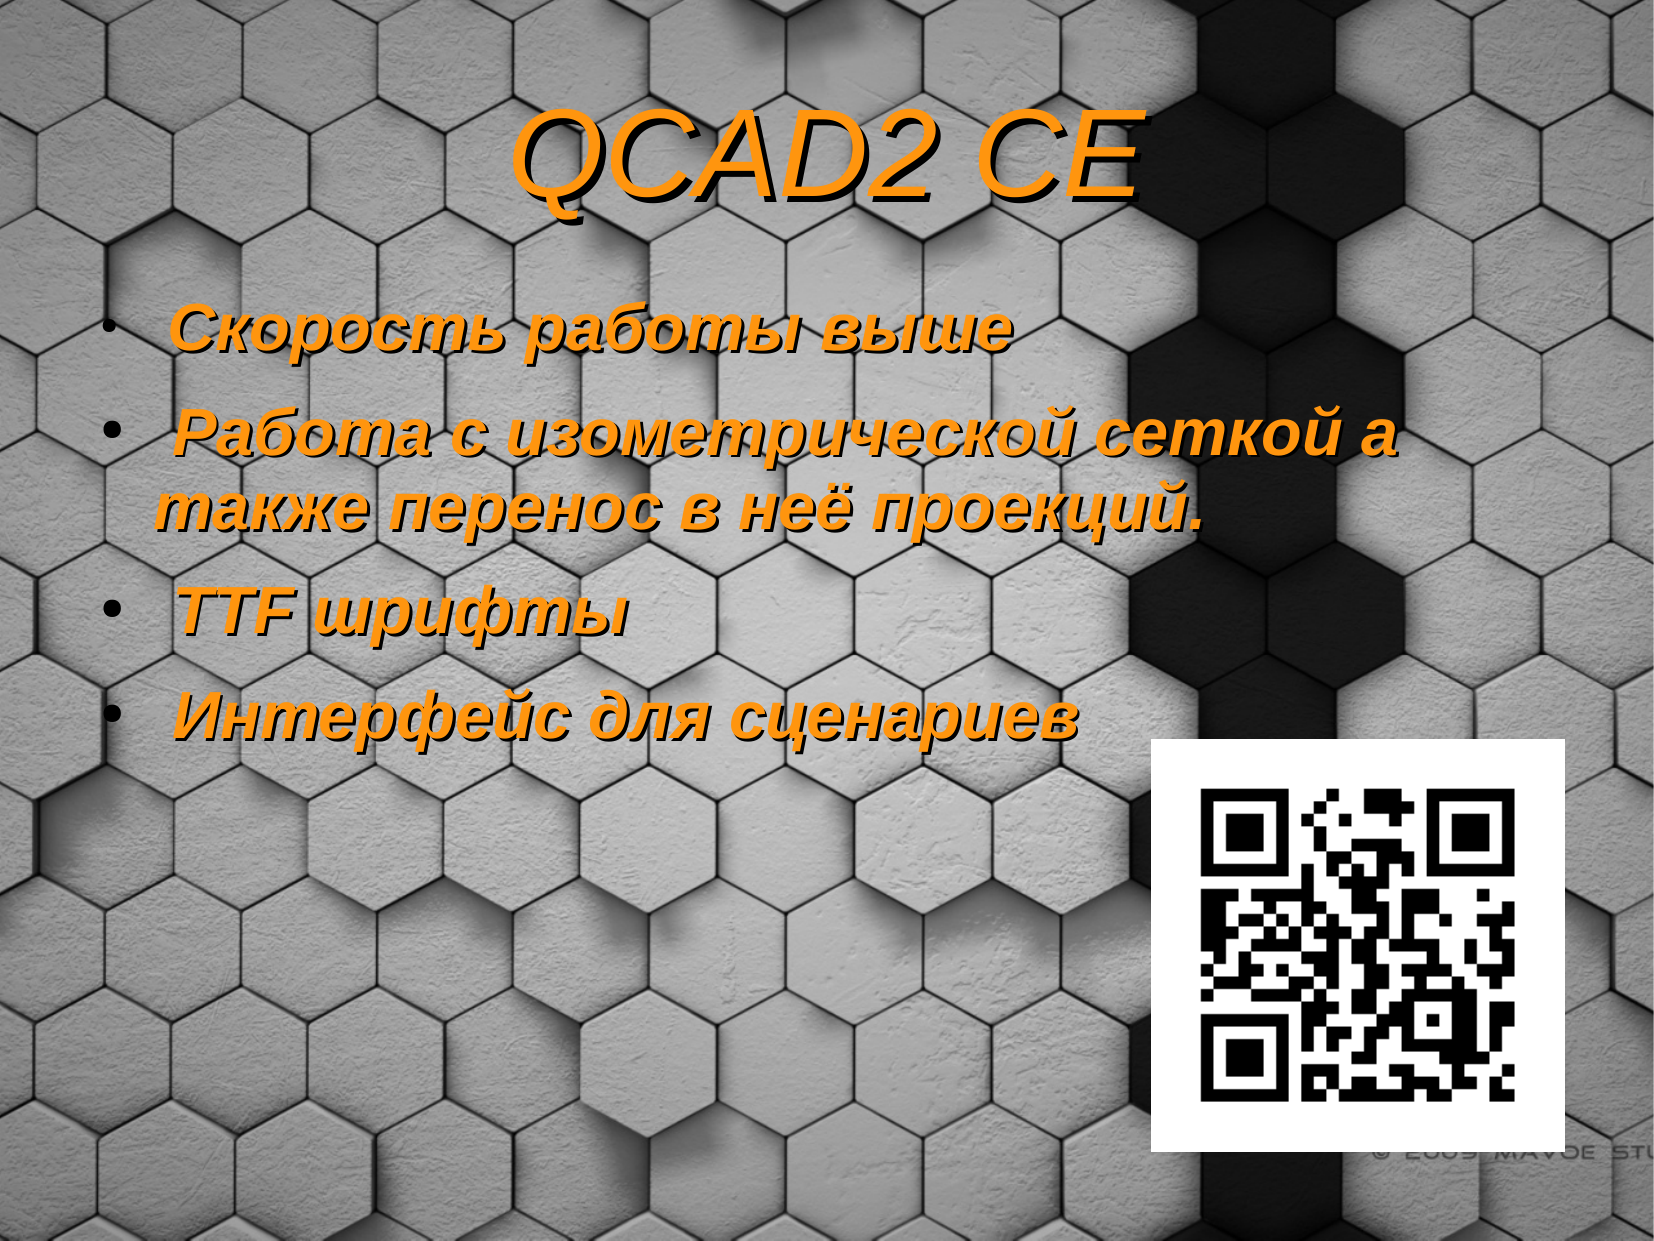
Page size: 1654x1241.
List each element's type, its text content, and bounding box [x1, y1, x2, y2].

title QCAD2 CE [82, 49, 1571, 257]
list Скорость работы выше Работа с изометрической сеткой а также перенос в неё проекций. TTF шрифты Интерфейс для сценариев [82, 290, 1571, 1010]
picture [0, 0, 1654, 1241]
